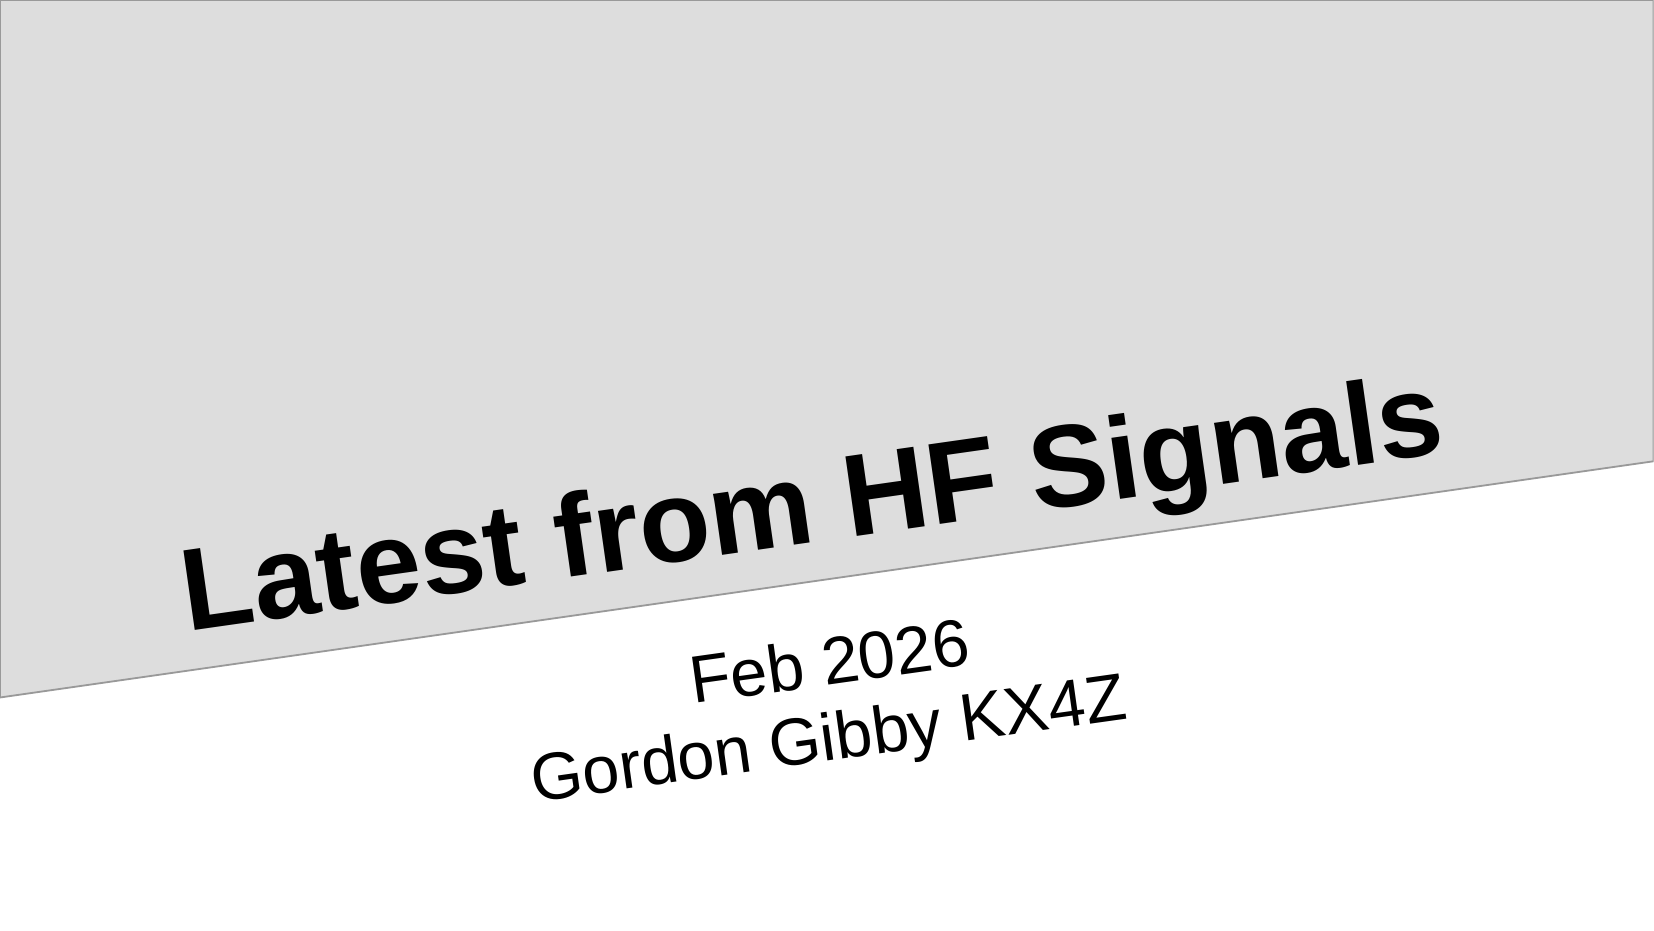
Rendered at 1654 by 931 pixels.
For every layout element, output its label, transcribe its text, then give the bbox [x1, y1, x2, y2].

title Latest from HF Signals [62, 267, 1562, 727]
text_box Feb 2026 Gordon Gibby KX4Z [97, 525, 1549, 876]
